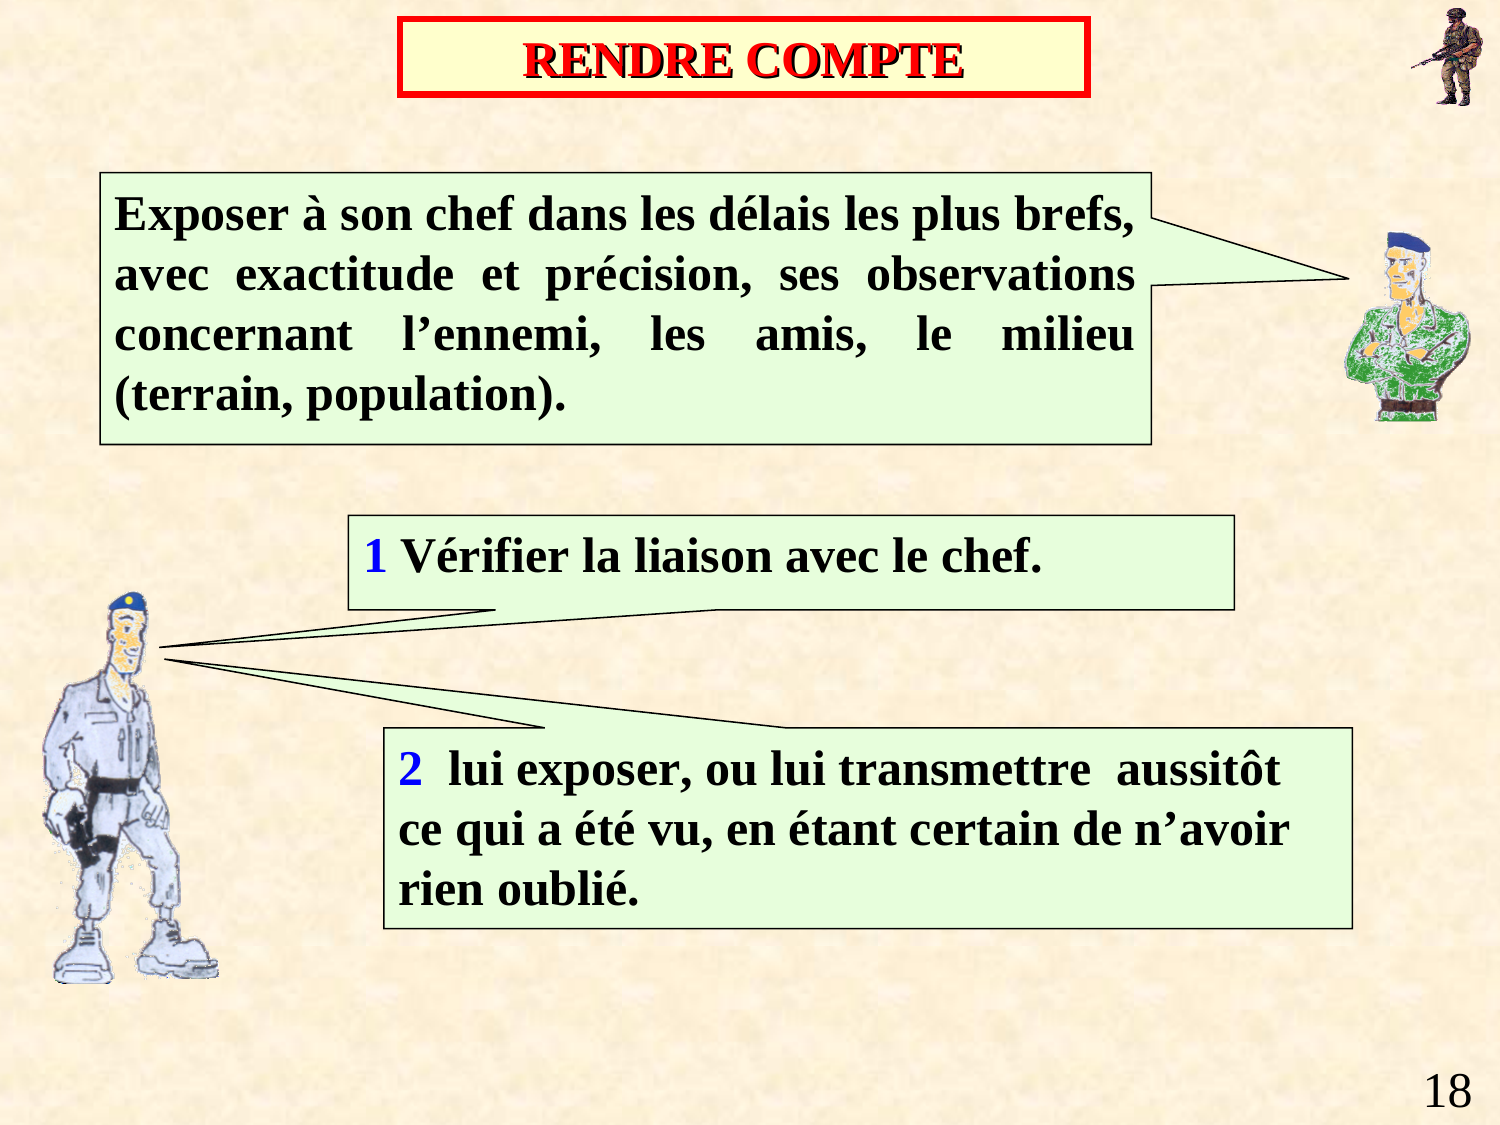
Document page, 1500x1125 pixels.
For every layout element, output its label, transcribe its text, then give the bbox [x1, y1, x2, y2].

text_box 2 lui exposer, ou lui transmettre aussitôt ce qui a été vu, en étant certain de n’avoir rien oublié. [219, 665, 1353, 929]
text_box 1 Vérifier la liaison avec le chef. [219, 515, 1235, 644]
text_box Exposer à son chef dans les délais les plus brefs, avec exactitude et précision, ses observations concernant l’ennemi, les amis, le milieu (terrain, population). [100, 172, 1344, 445]
picture [0, 0, 1500, 1125]
text_box RENDRE COMPTE [399, 18, 1088, 95]
